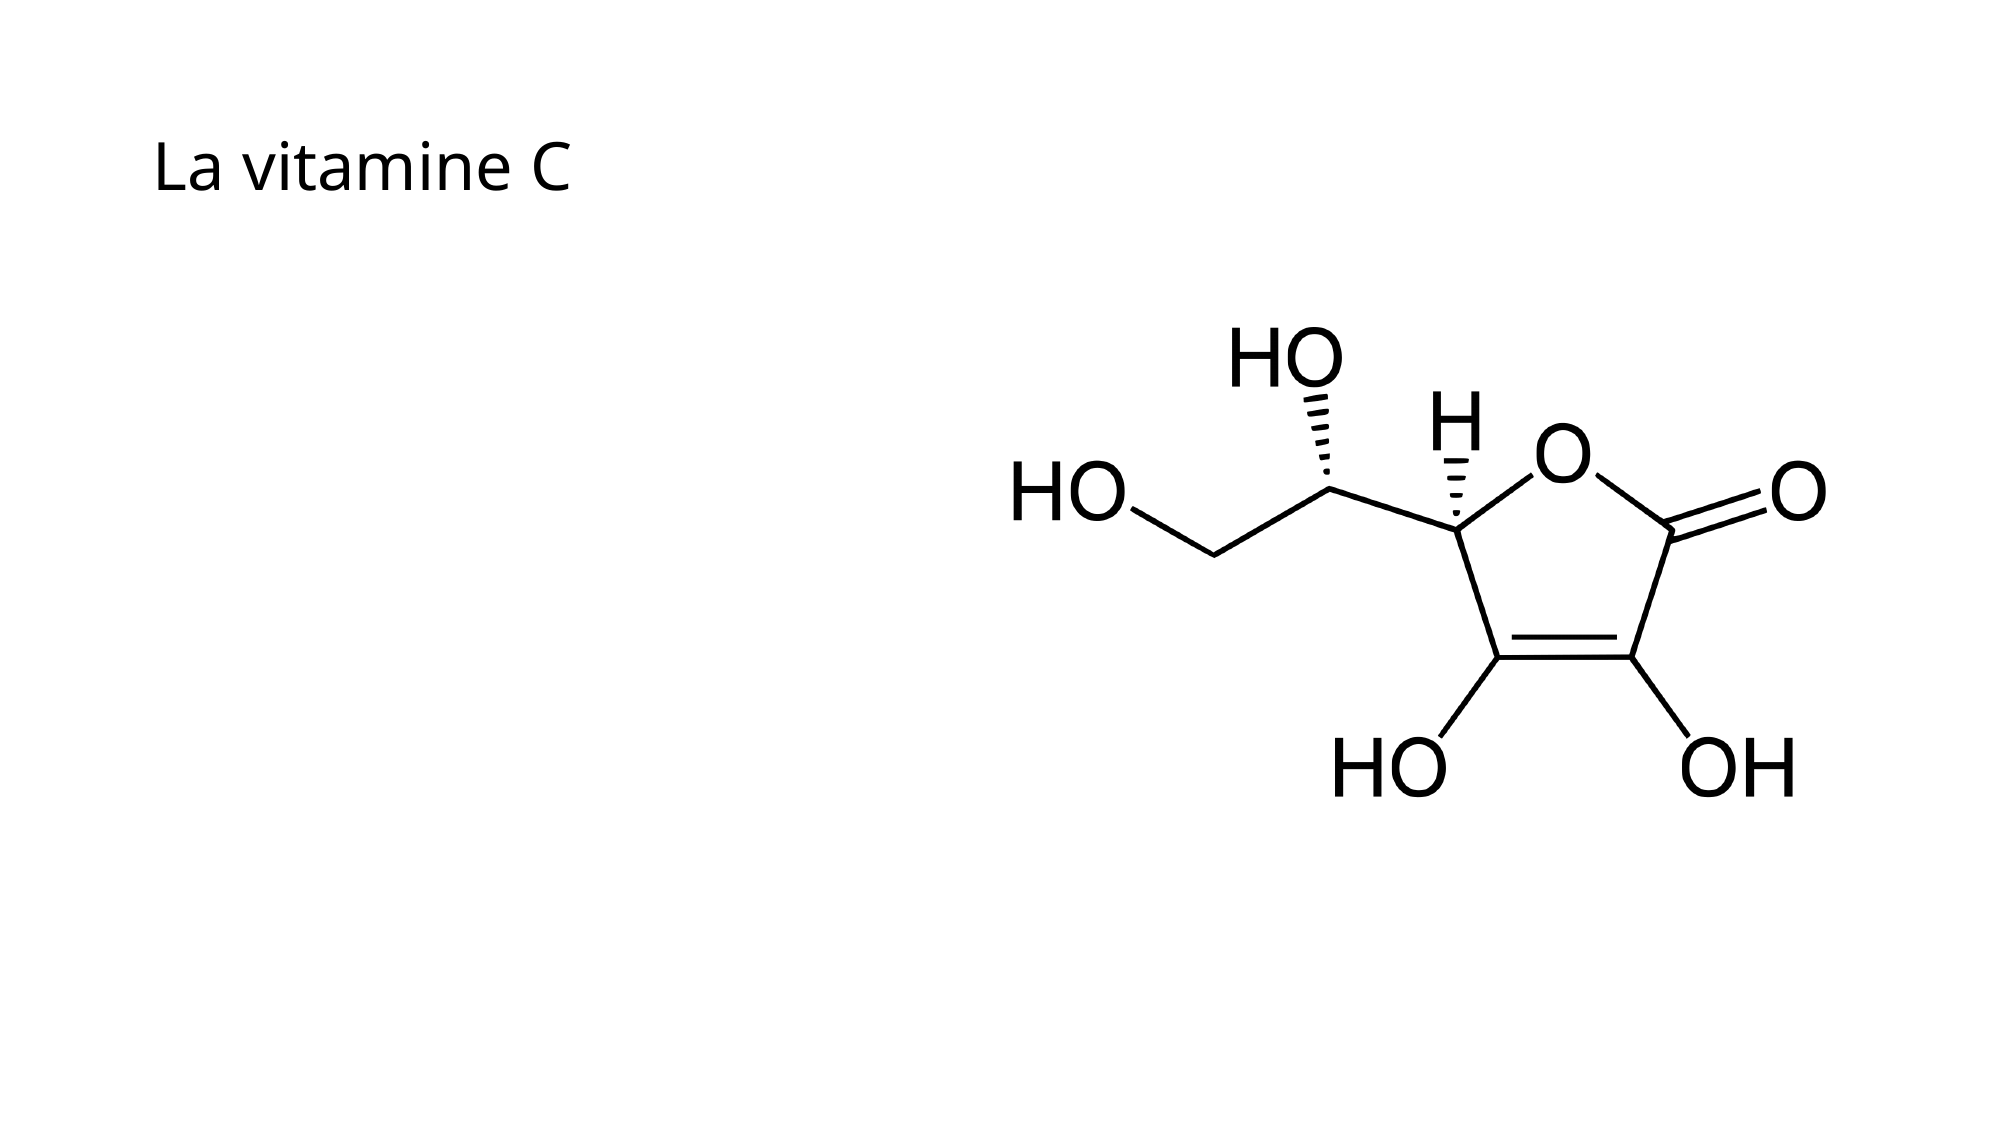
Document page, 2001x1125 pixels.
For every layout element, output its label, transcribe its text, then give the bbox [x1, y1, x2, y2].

picture [1000, 313, 1839, 811]
title La vitamine C [137, 59, 1863, 278]
